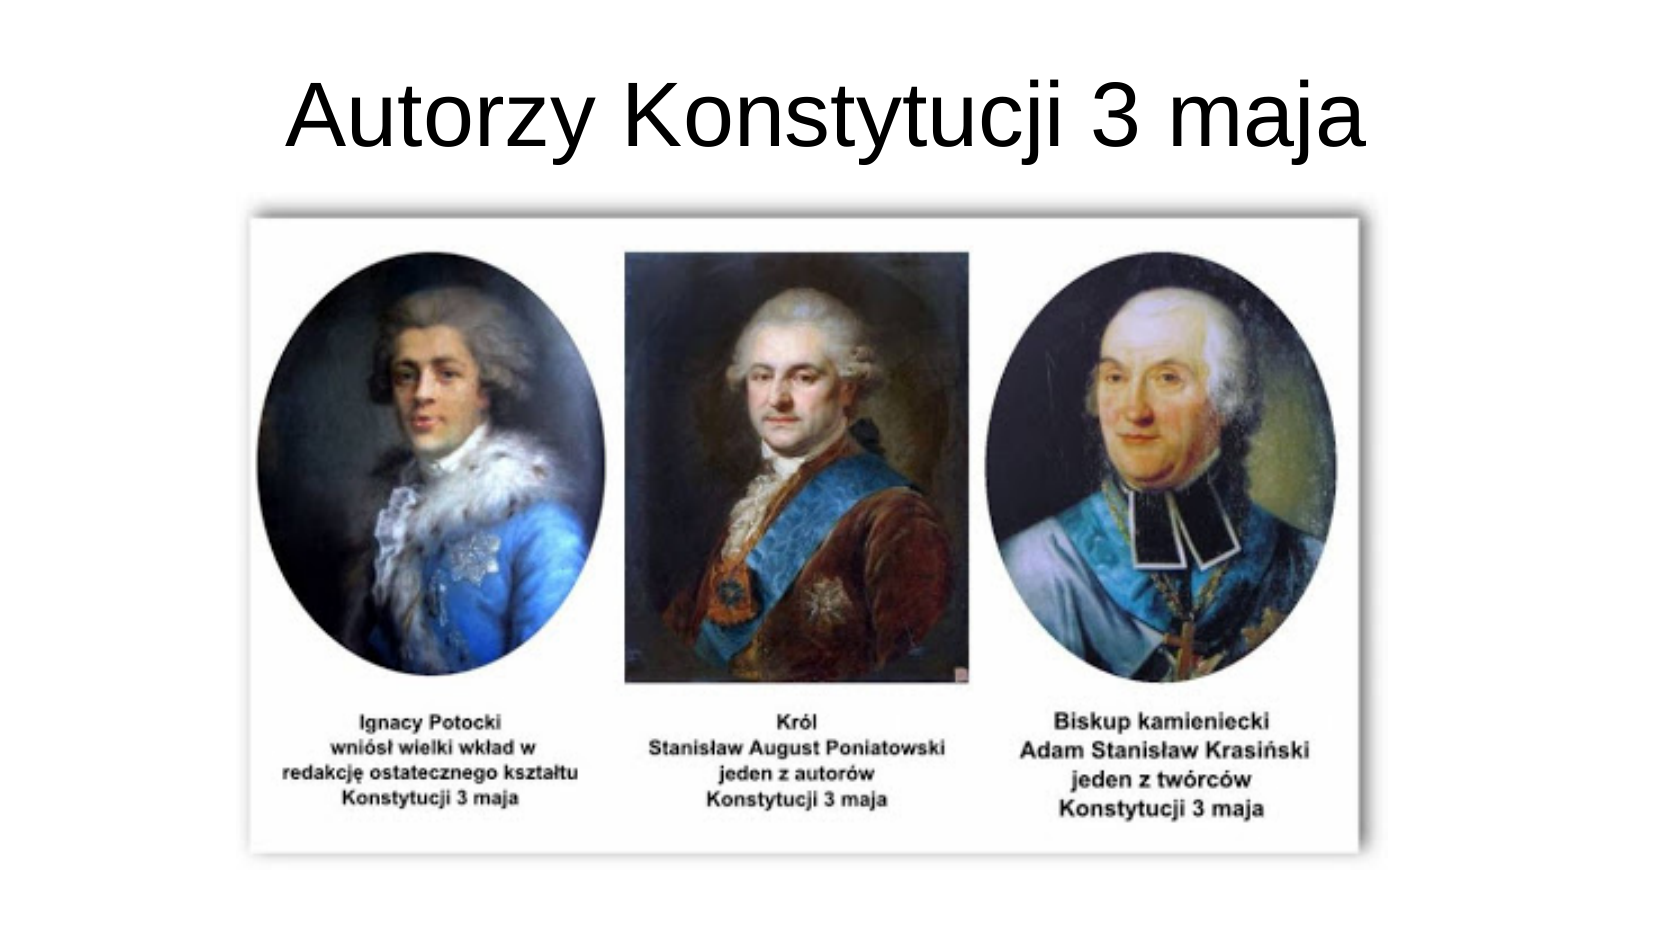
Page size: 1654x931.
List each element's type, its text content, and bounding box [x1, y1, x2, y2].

picture [236, 192, 1388, 870]
title Autorzy Konstytucji 3 maja [82, 37, 1571, 193]
